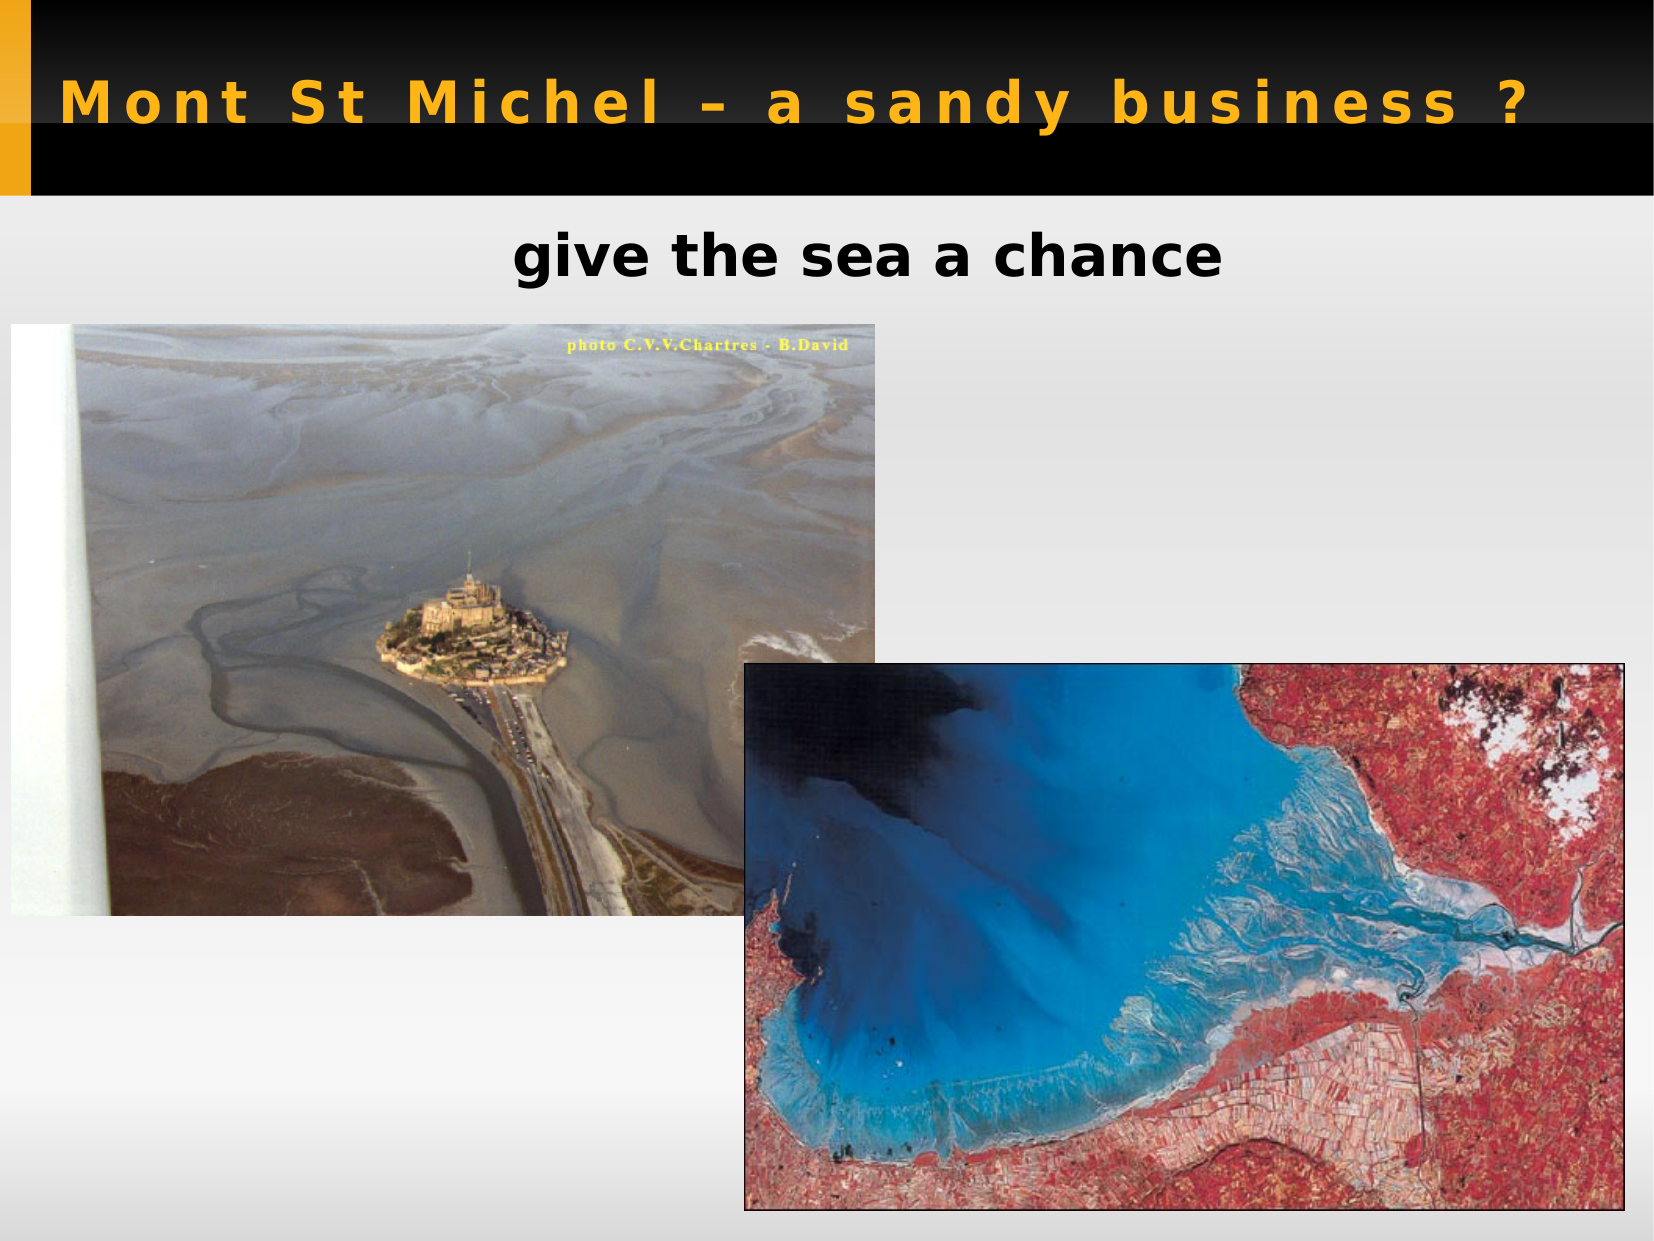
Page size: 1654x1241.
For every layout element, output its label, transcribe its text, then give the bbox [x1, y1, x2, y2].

title Mont St Michel – a sandy business ? [59, 29, 1625, 178]
list give the sea a chance [147, 222, 1572, 663]
picture [0, 0, 1654, 1241]
